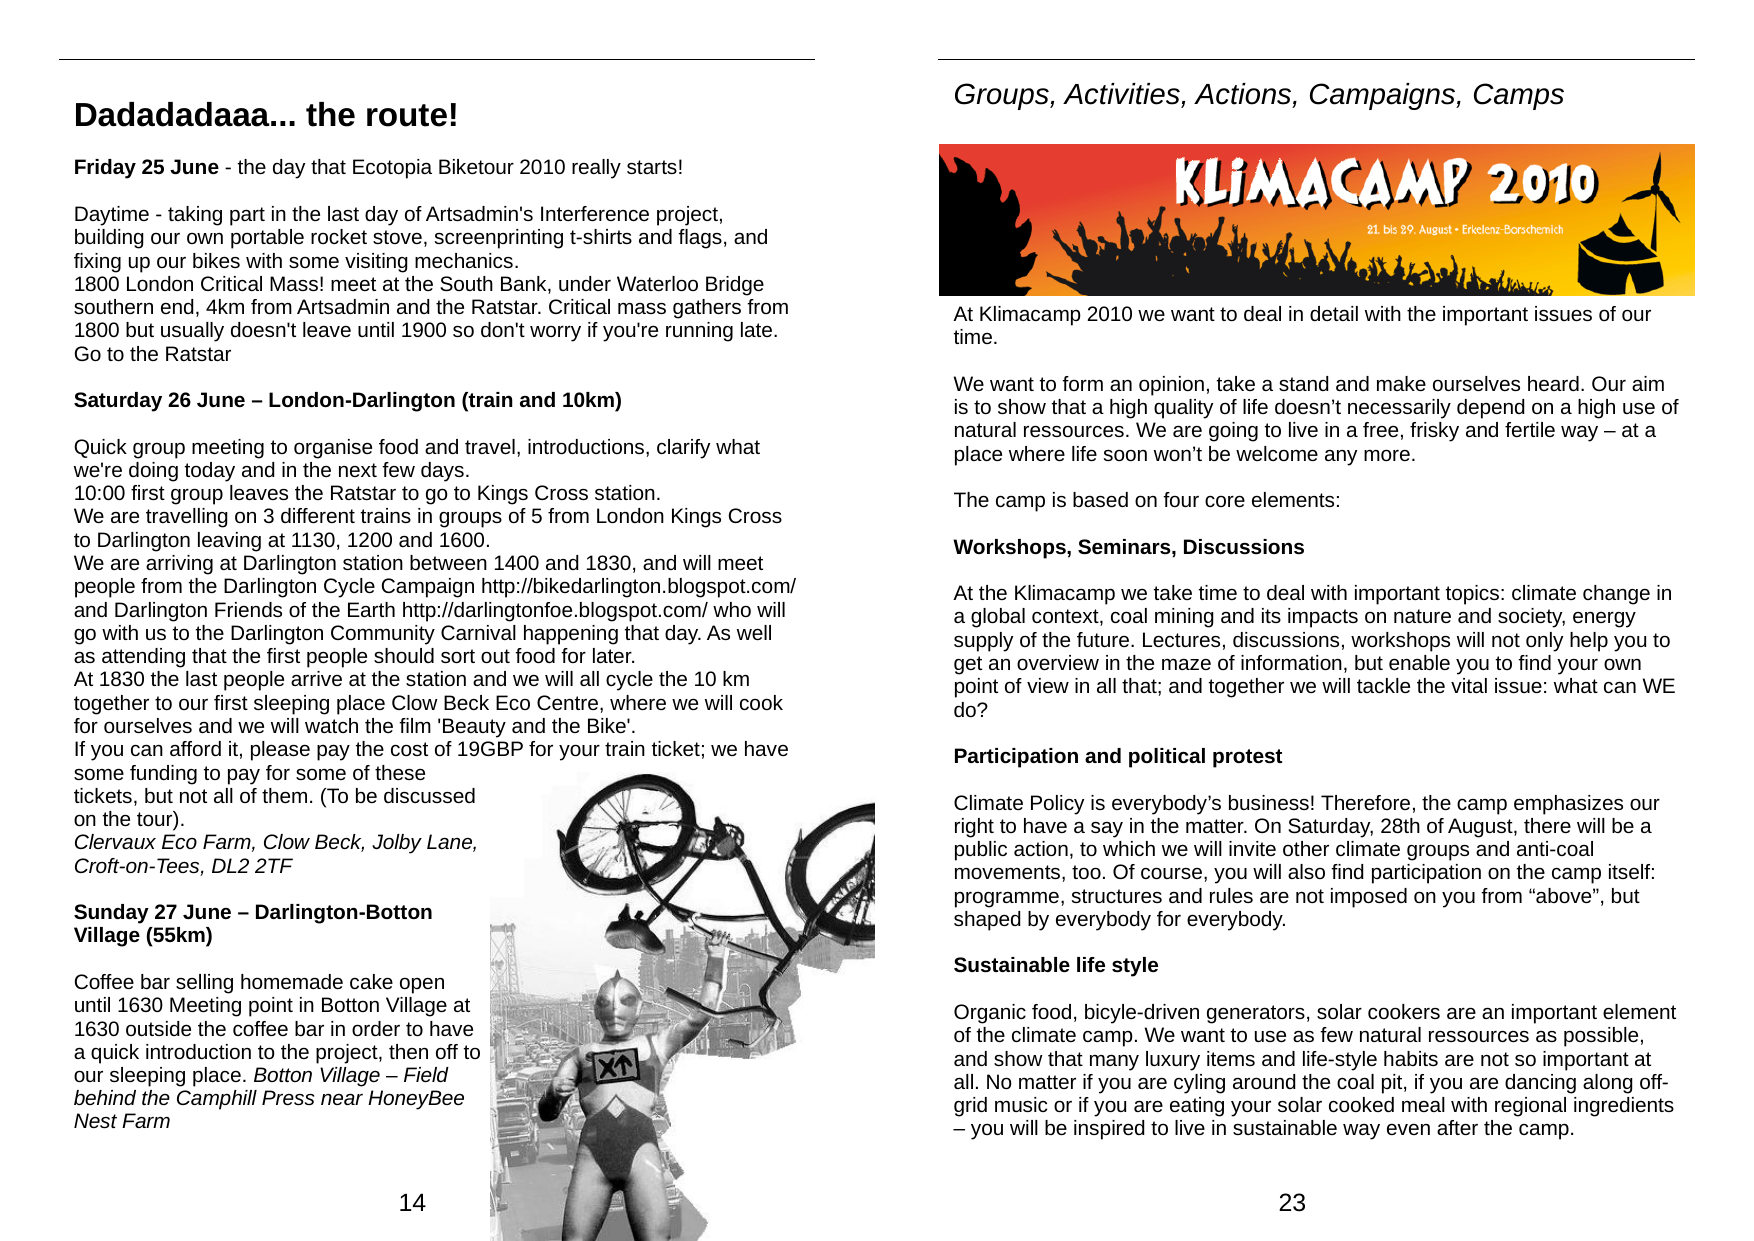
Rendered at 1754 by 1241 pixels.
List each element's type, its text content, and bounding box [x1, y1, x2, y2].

text_box At Klimacamp 2010 we want to deal in detail with the important issues of our time. We want to form an opinion, take a stand and make ourselves heard. Our aim is to show that a high quality of life doesn’t necessarily depend on a high use of natural ressources. We are going to live in a free, frisky and fertile way – at a place where life soon won’t be welcome any more. The camp is based on four core elements: Workshops, Seminars, Discussions At the Klimacamp we take time to deal with important topics: climate change in a global context, coal mining and its impacts on nature and society, energy supply of the future. Lectures, discussions, workshops will not only help you to get an overview in the maze of information, but enable you to find your own point of view in all that; and together we will tackle the vital issue: what can WE do? Participation and political protest Climate Policy is everybody’s business! Therefore, the camp emphasizes our right to have a say in the matter. On Saturday, 28th of August, there will be a public action, to which we will invite other climate groups and anti-coal movements, too. Of course, you will also find participation on the camp itself: programme, structures and rules are not imposed on you from “above”, but shaped by everybody for everybody. Sustainable life style Organic food, bicyle-driven generators, solar cookers are an important element of the climate camp. We want to use as few natural ressources as possible, and show that many luxury items and life-style habits are not so important at all. No matter if you are cyling around the coal pit, if you are dancing along off-grid music or if you are eating your solar cooked meal with regional ingredients – you will be inspired to live in sustainable way even after the camp. [938, 295, 1695, 1213]
picture [490, 772, 875, 1241]
text_box Dadadadaaa... the route! Friday 25 June - the day that Ecotopia Biketour 2010 really starts! Daytime - taking part in the last day of Artsadmin's Interference project, building our own portable rocket stove, screenprinting t-shirts and flags, and fixing up our bikes with some visiting mechanics. 1800 London Critical Mass! meet at the South Bank, under Waterloo Bridge southern end, 4km from Artsadmin and the Ratstar. Critical mass gathers from 1800 but usually doesn't leave until 1900 so don't worry if you're running late. Go to the Ratstar Saturday 26 June – London-Darlington (train and 10km) Quick group meeting to organise food and travel, introductions, clarify what we're doing today and in the next few days. 10:00 first group leaves the Ratstar to go to Kings Cross station. We are travelling on 3 different trains in groups of 5 from London Kings Cross to Darlington leaving at 1130, 1200 and 1600. We are arriving at Darlington station between 1400 and 1830, and will meet people from the Darlington Cycle Campaign http://bikedarlington.blogspot.com/ and Darlington Friends of the Earth http://darlingtonfoe.blogspot.com/ who will go with us to the Darlington Community Carnival happening that day. As well as attending that the first people should sort out food for later. At 1830 the last people arrive at the station and we will all cycle the 10 km together to our first sleeping place Clow Beck Eco Centre, where we will cook for ourselves and we will watch the film 'Beauty and the Bike'. If you can afford it, please pay the cost of 19GBP for your train ticket; we have some funding to pay for some of these tickets, but not all of them. (To be discussed on the tour). Clervaux Eco Farm, Clow Beck, Jolby Lane, Croft-on-Tees, DL2 2TF Sunday 27 June – Darlington-Botton Village (55km) Coffee bar selling homemade cake open until 1630 Meeting point in Botton Village at 1630 outside the coffee bar in order to have a quick introduction to the project, then off to our sleeping place. Botton Village – Field behind the Camphill Press near HoneyBee Nest Farm [59, 88, 815, 1209]
text_box 23 [1263, 1181, 1353, 1224]
text_box Groups, Activities, Actions, Campaigns, Camps [938, 70, 1695, 119]
text_box 14 [383, 1181, 473, 1224]
picture [939, 144, 1695, 295]
